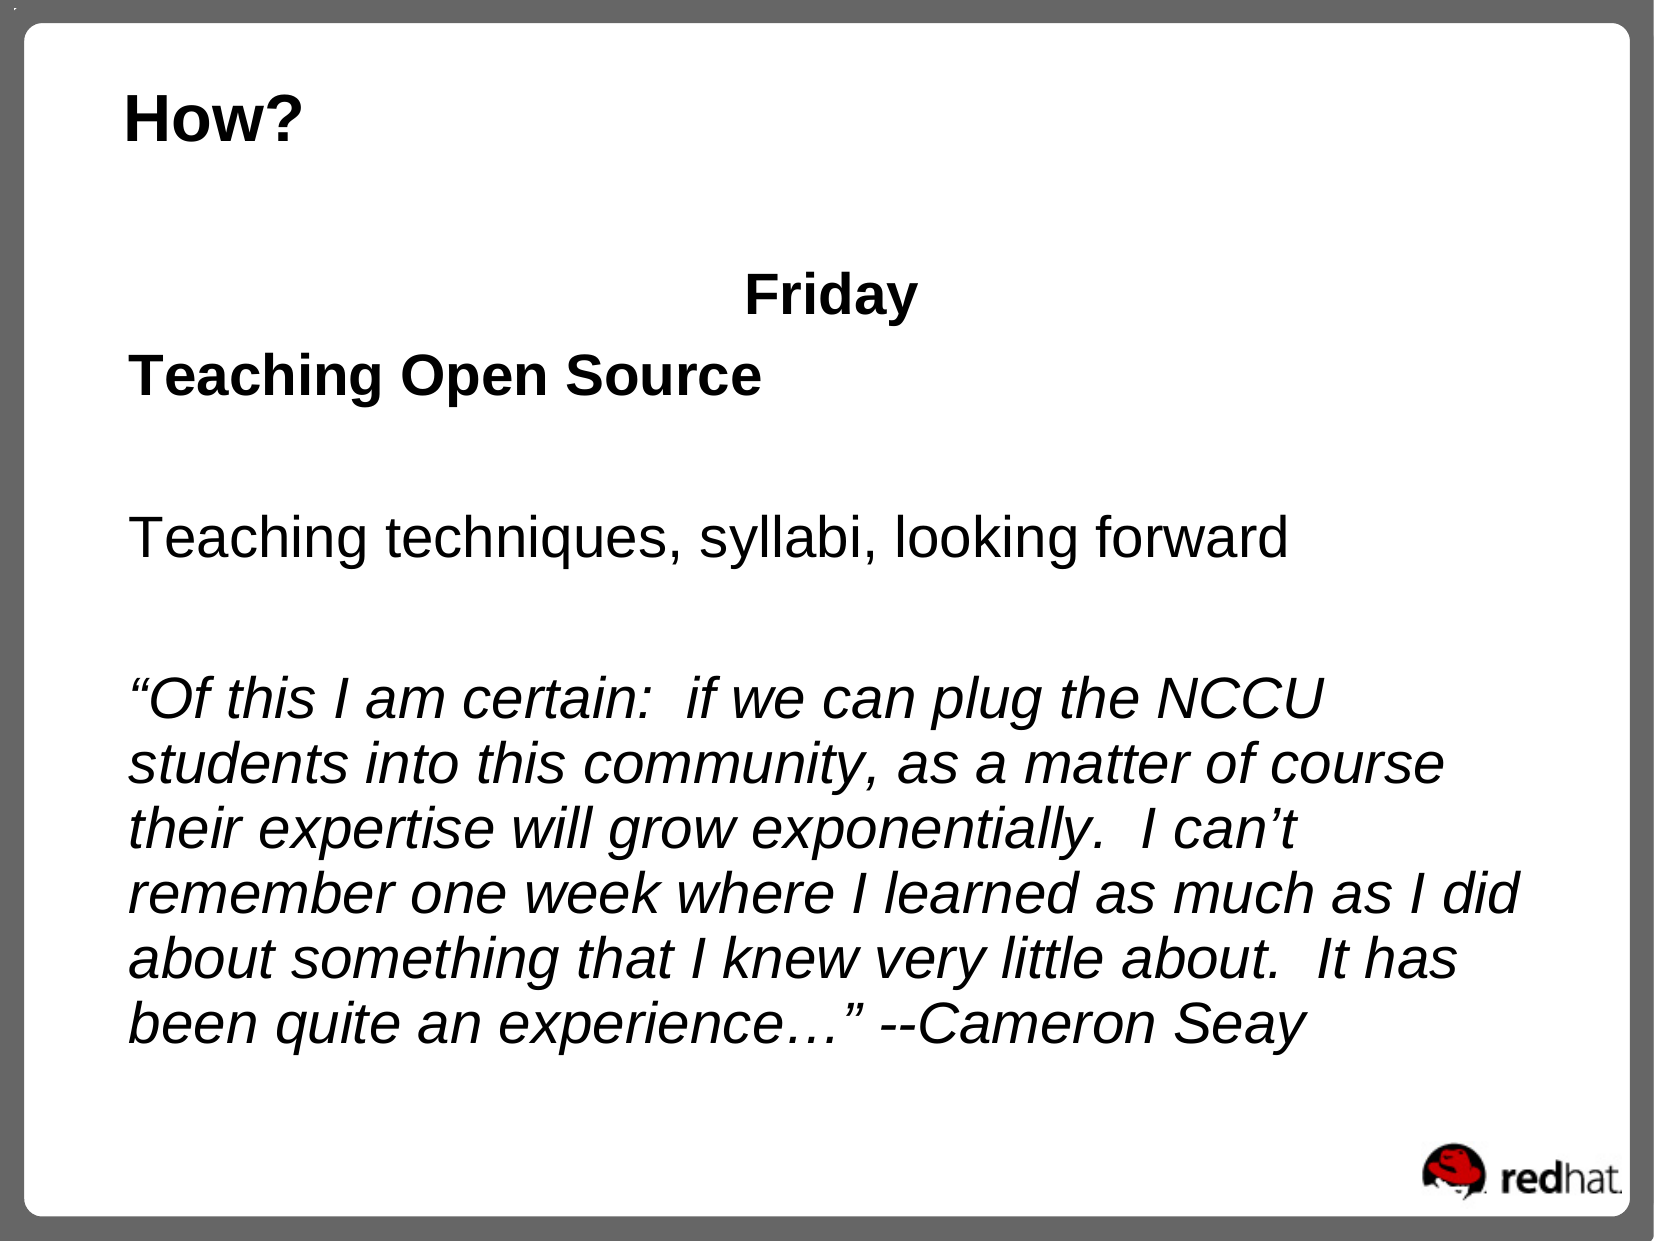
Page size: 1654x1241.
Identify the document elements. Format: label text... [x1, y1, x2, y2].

subtitle Friday Teaching Open Source Teaching techniques, syllabi, looking forward “Of this I am certain: if we can plug the NCCU students into this community, as a matter of course their expertise will grow exponentially. I can’t remember one week where I learned as much as I did about something that I knew very little about. It has been quite an experience…” --Cameron Seay [128, 193, 1535, 1126]
title How? [123, 63, 1530, 175]
picture [1421, 1141, 1622, 1209]
